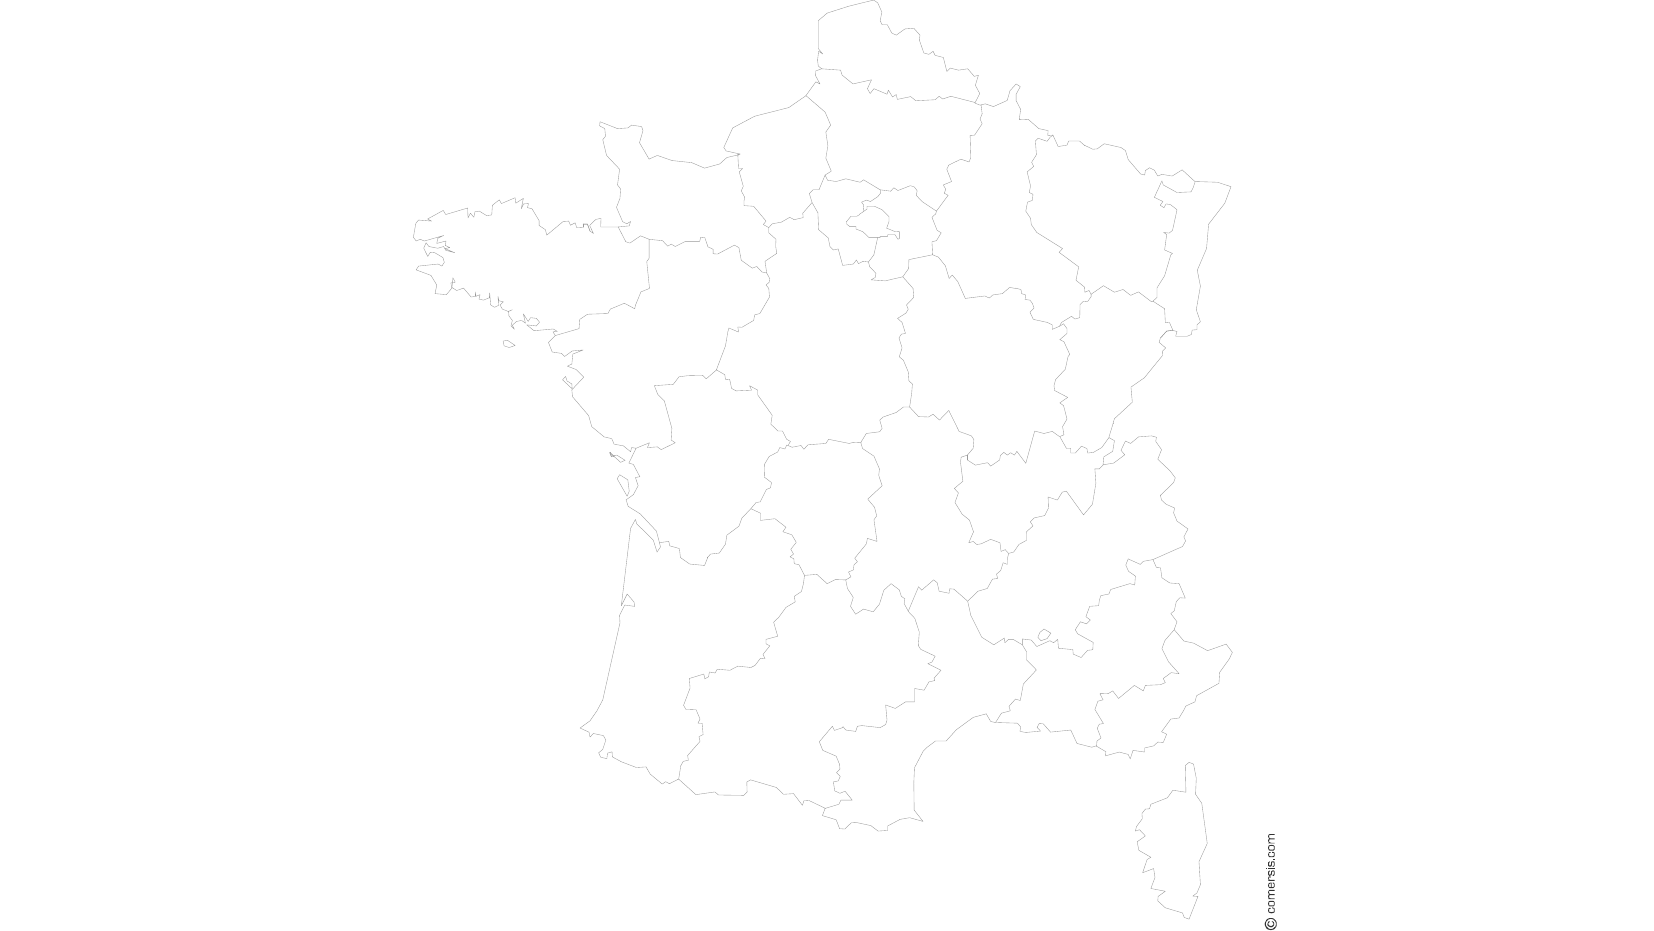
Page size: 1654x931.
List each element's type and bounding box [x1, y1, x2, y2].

text_box [618, 476, 628, 493]
text_box [1268, 870, 1275, 881]
text_box [615, 456, 623, 461]
text_box [1137, 763, 1206, 918]
text_box [504, 341, 513, 347]
text_box [1268, 882, 1275, 914]
text_box [1268, 861, 1275, 867]
text_box [1268, 834, 1275, 858]
text_box [1264, 918, 1277, 931]
text_box [413, 0, 1233, 832]
